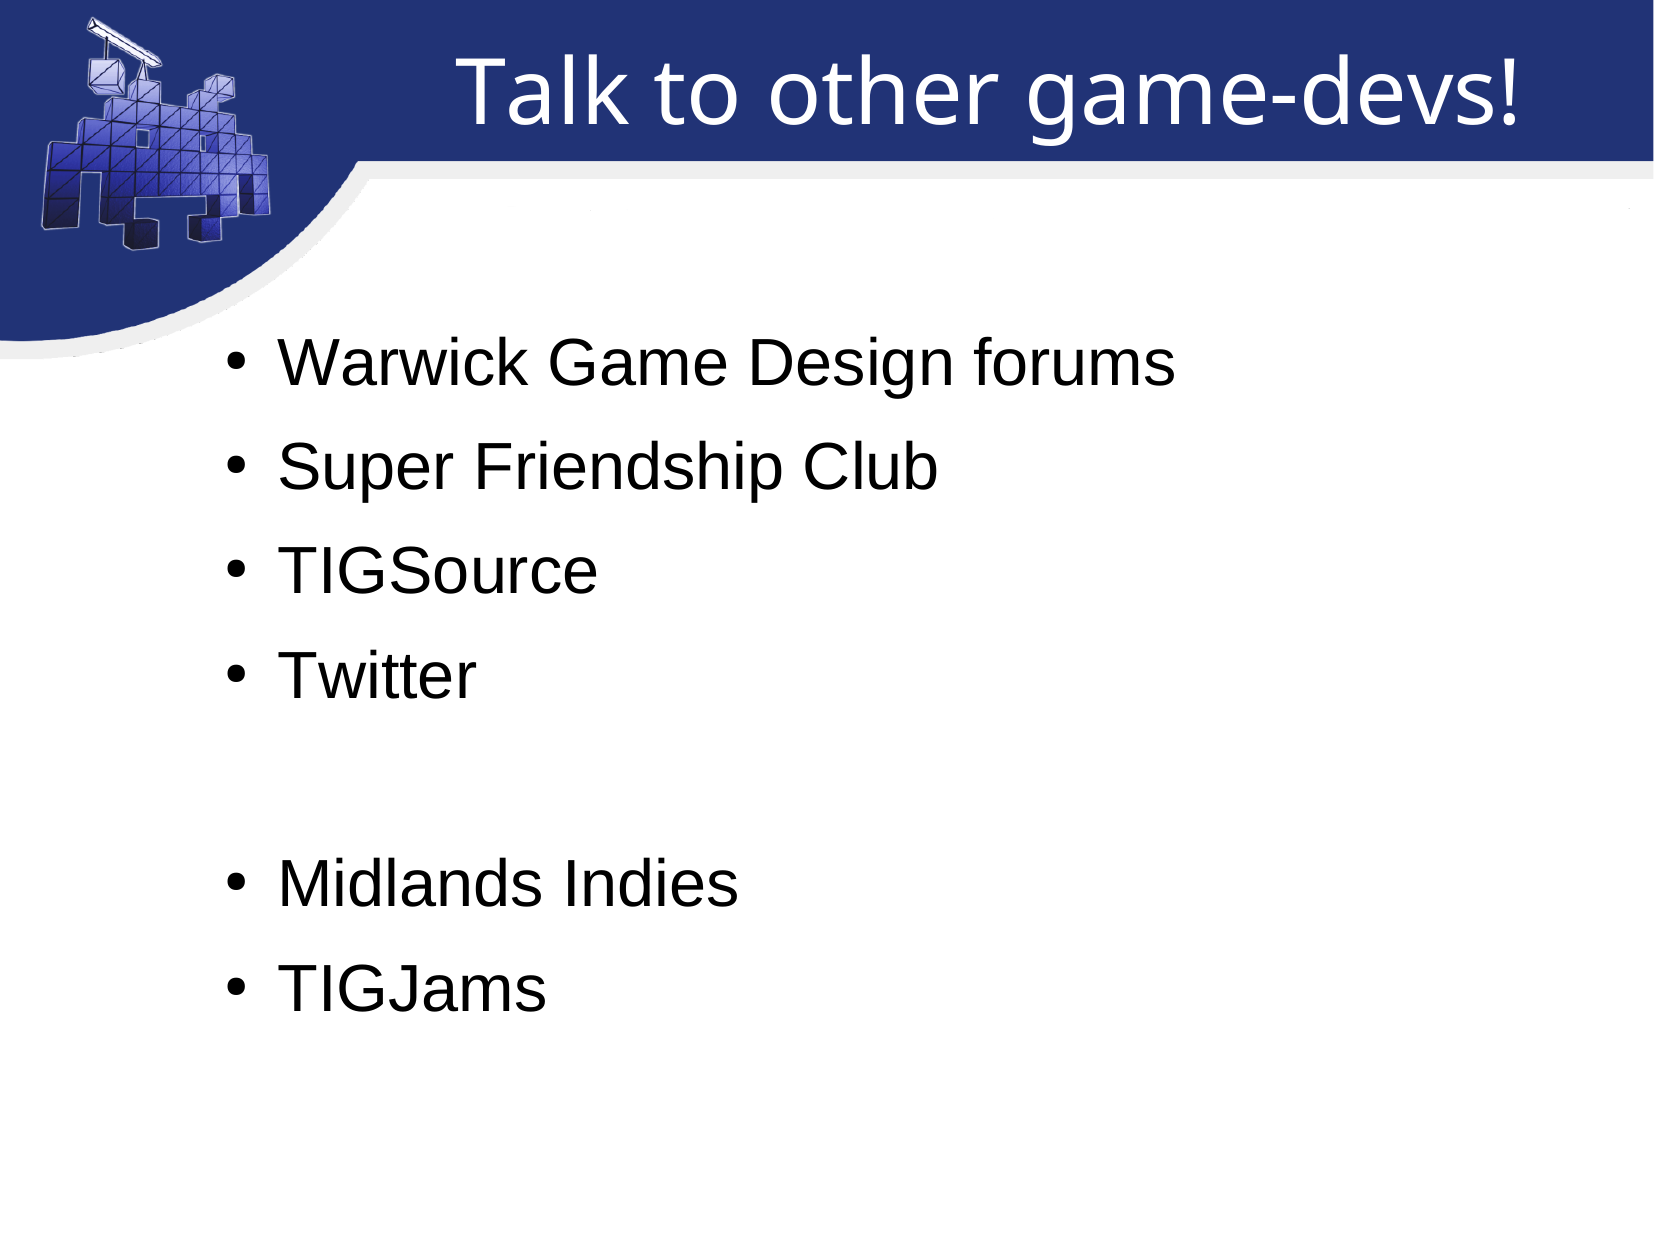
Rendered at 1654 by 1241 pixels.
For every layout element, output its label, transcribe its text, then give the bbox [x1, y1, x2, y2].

list Warwick Game Design forums Super Friendship Club TIGSource Twitter Midlands Indies TIGJams [206, 324, 1595, 1078]
title Talk to other game-devs! [354, 35, 1625, 142]
picture [0, 0, 1654, 443]
